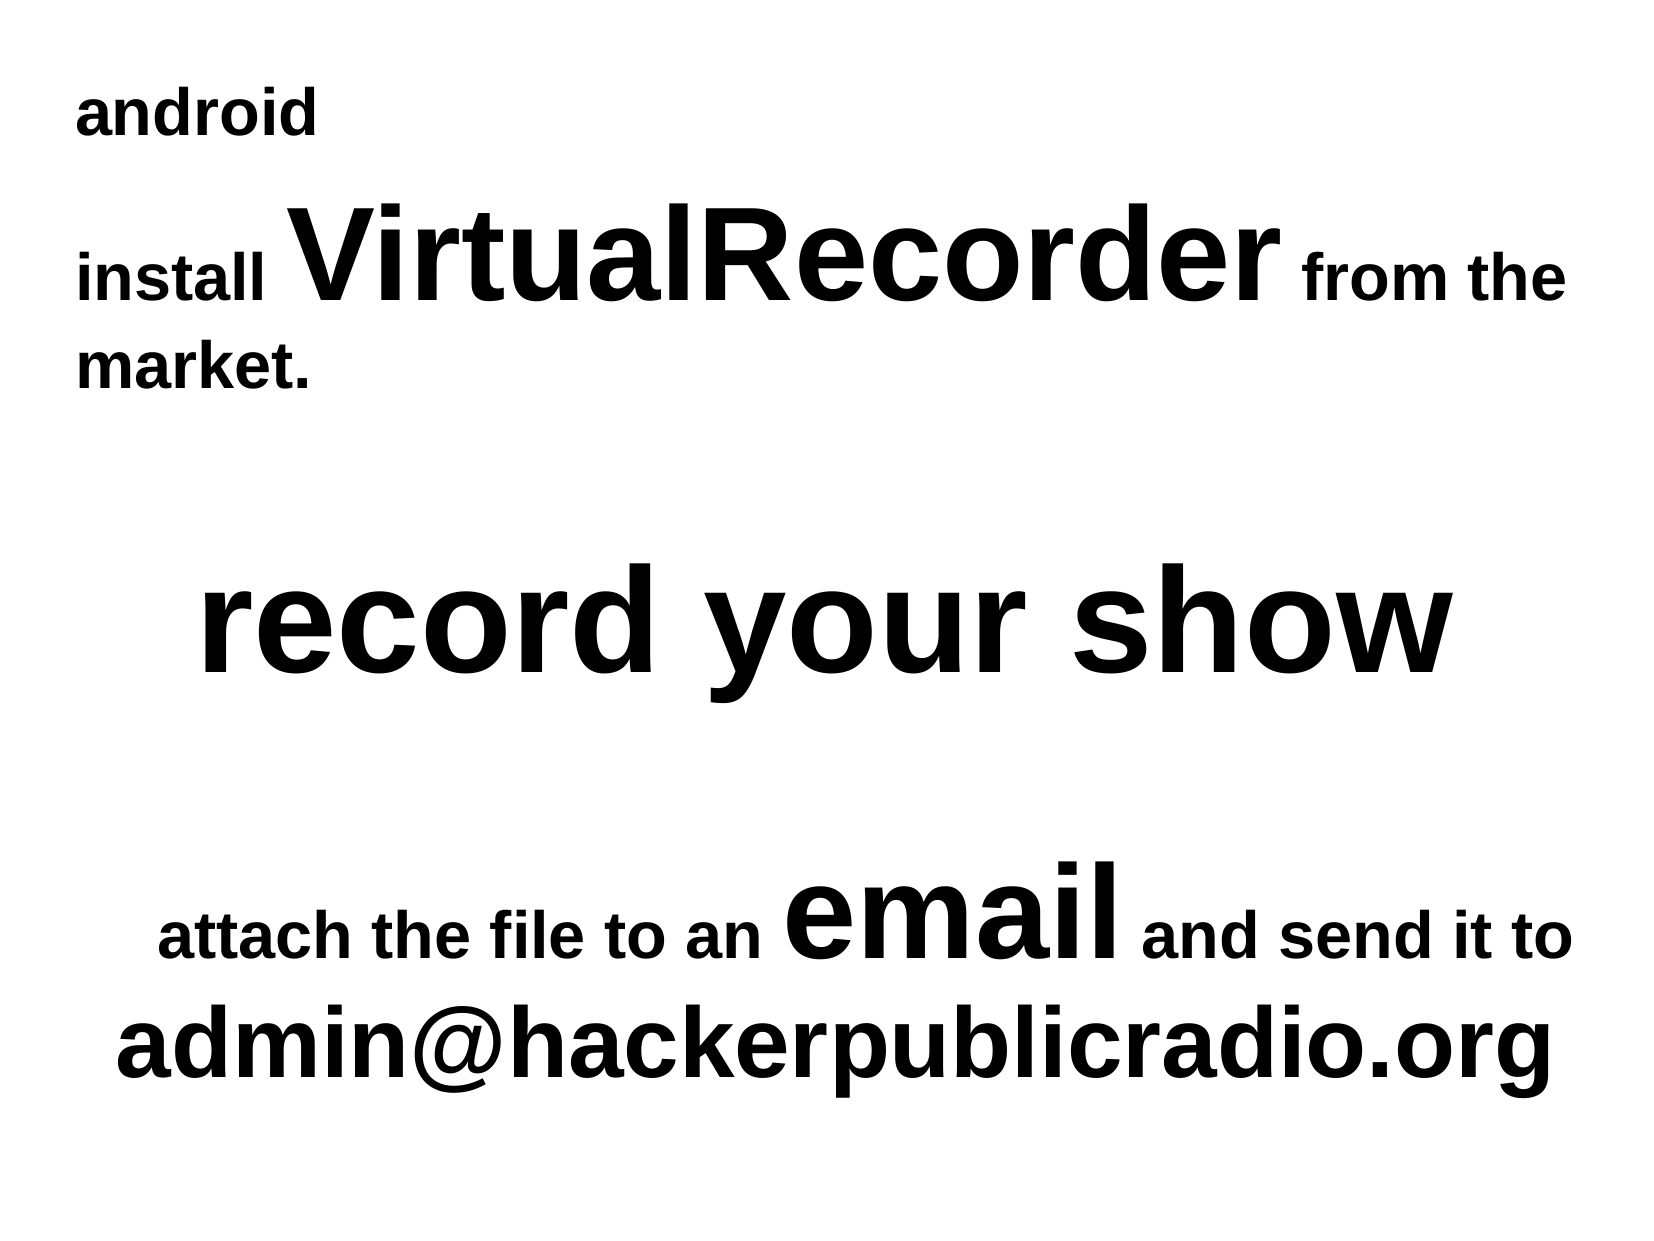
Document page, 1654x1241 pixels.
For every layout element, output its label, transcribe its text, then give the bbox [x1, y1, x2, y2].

list android install VirtualRecorder from the market. record your show attach the file to an email and send it to admin@hackerpublicradio.org [75, 75, 1576, 1201]
